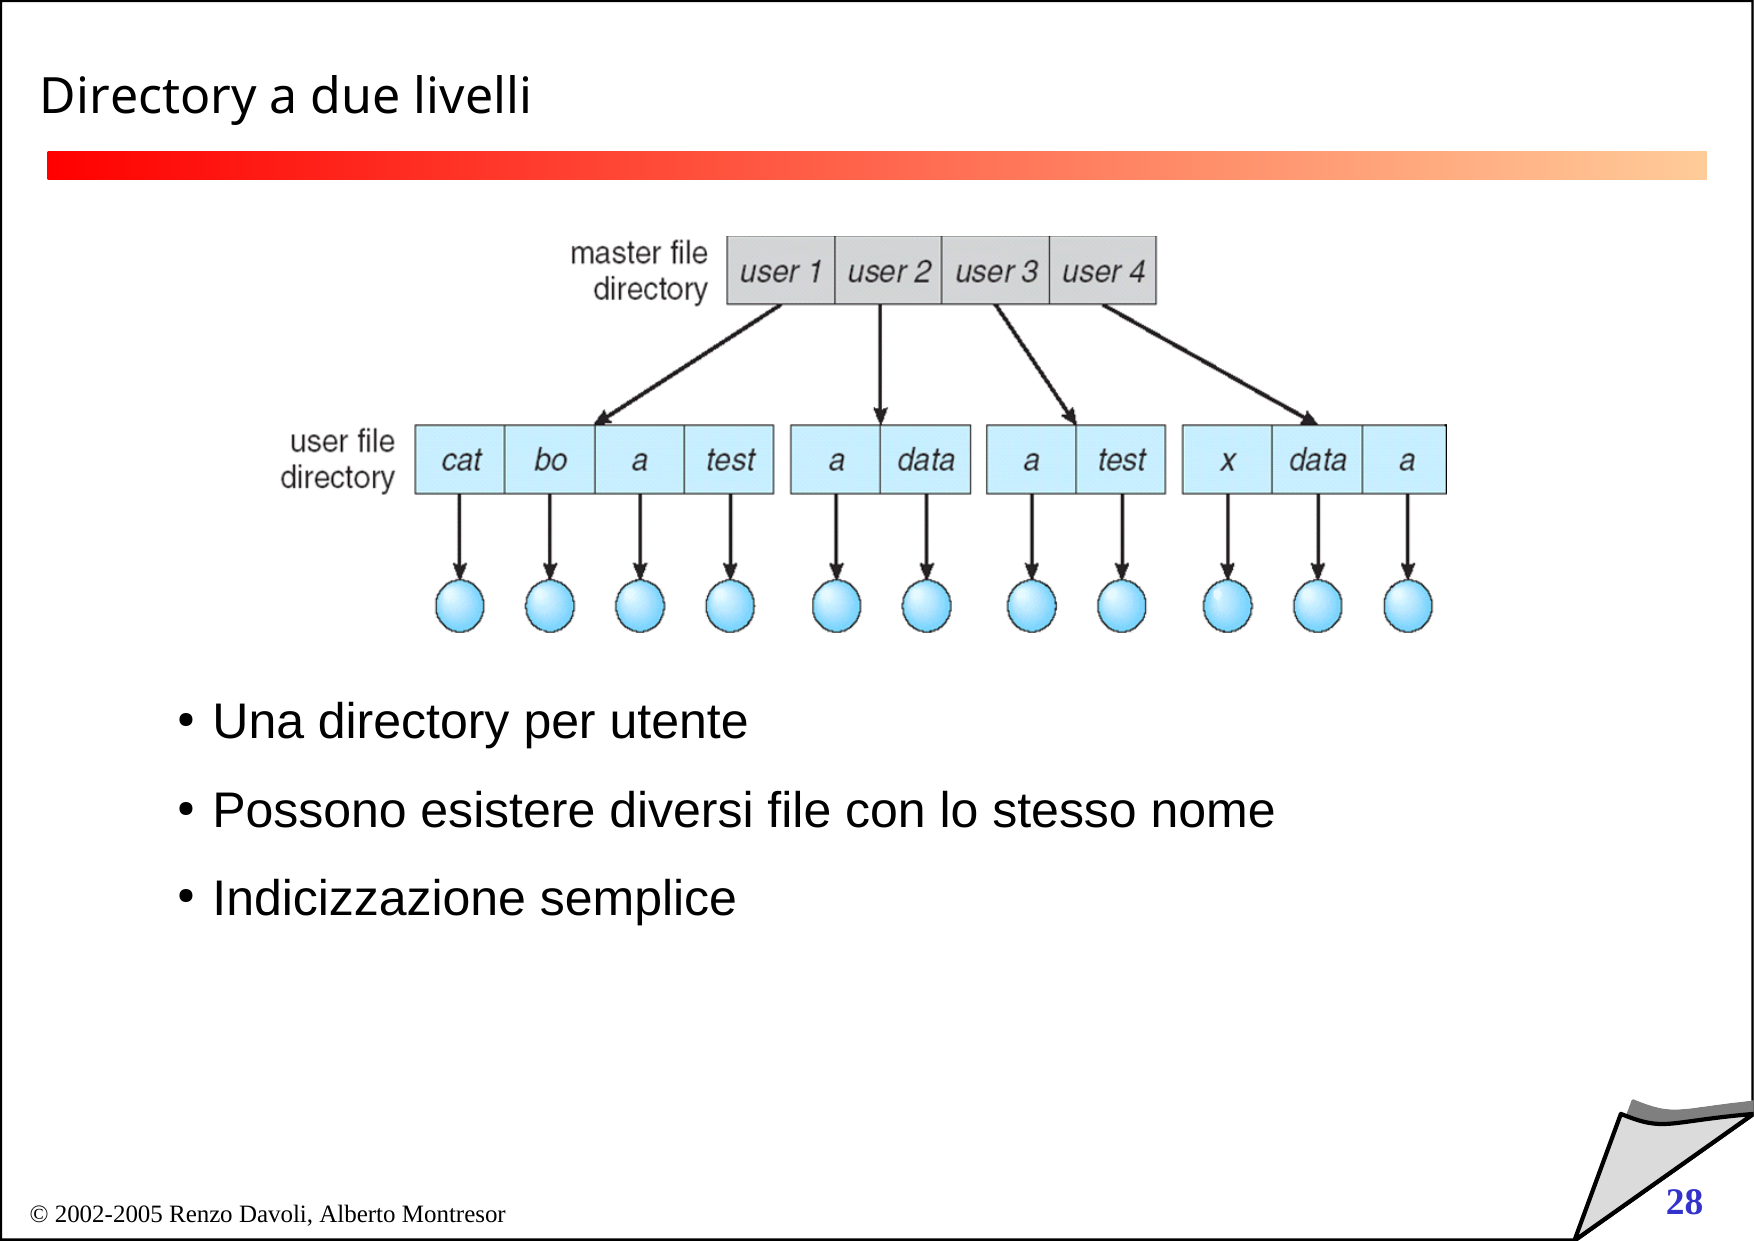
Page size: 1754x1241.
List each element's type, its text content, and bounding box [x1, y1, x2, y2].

text_box Una directory per utente Possono esistere diversi file con lo stesso nome Indicizzazione semplice [177, 690, 1536, 929]
picture [277, 236, 1447, 634]
title Directory a due livelli [40, 49, 1713, 144]
text_box 9 [1469, 152, 1474, 179]
